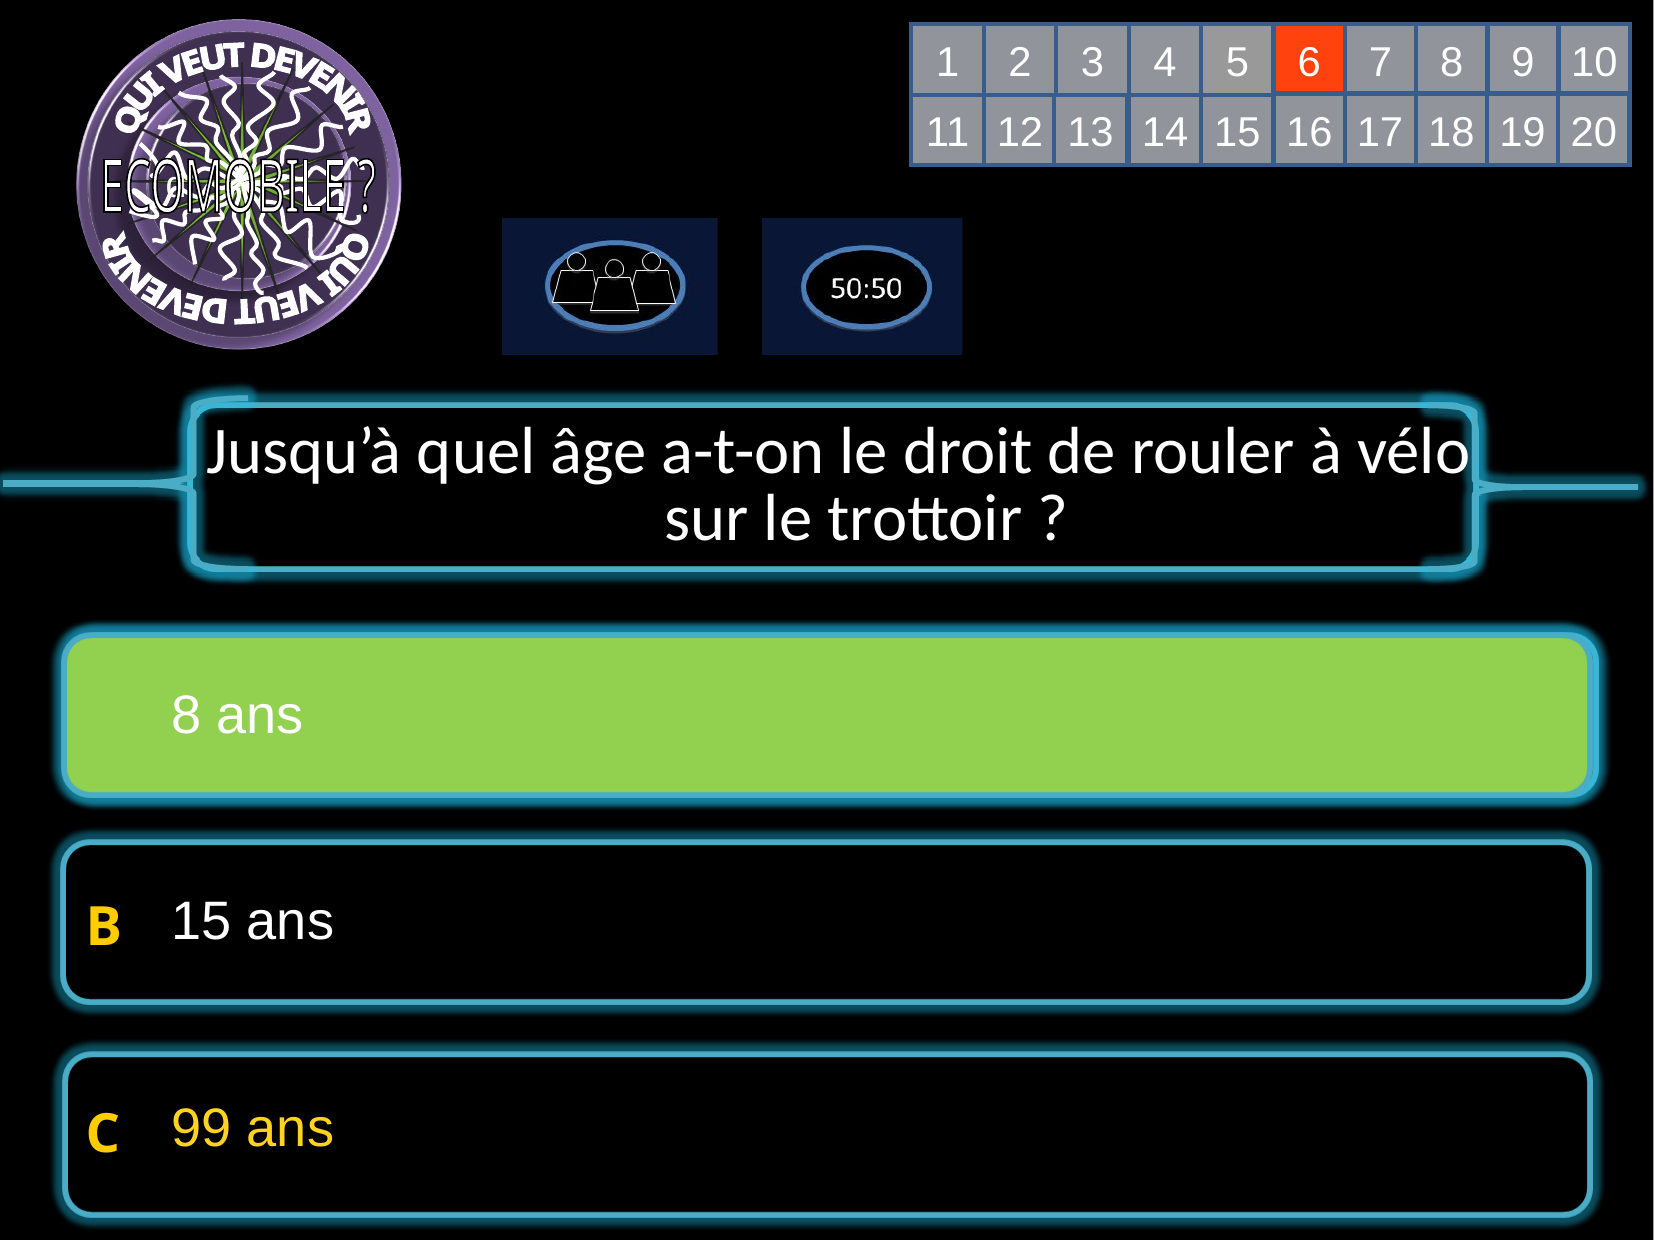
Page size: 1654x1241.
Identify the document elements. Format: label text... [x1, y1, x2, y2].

picture [53, 18, 402, 370]
picture [43, 822, 1609, 1022]
text_box 17 [1345, 93, 1415, 166]
text_box 6 [1273, 24, 1344, 93]
picture [44, 615, 1616, 815]
text_box 9 [1487, 24, 1558, 93]
text_box 8 [1416, 24, 1487, 93]
text_box 11 [911, 94, 983, 166]
title Jusqu’à quel âge a-t-on le droit de rouler à vélo sur le trottoir ? [200, 407, 1477, 573]
picture [45, 1034, 1610, 1235]
list 8 ans [171, 643, 1548, 786]
text_box 2 [983, 24, 1056, 94]
text_box 14 [1128, 94, 1201, 166]
text_box 19 [1486, 93, 1558, 166]
text_box 3 [1056, 24, 1128, 95]
text_box 12 [983, 94, 1054, 166]
text_box 13 [1054, 94, 1127, 166]
text_box 18 [1415, 93, 1486, 166]
text_box 4 [1128, 24, 1201, 94]
text_box 10 [1558, 24, 1630, 93]
text_box 15 [1201, 94, 1273, 166]
text_box 7 [1344, 24, 1416, 93]
list 99 ans [171, 1057, 1548, 1199]
text_box 16 [1273, 93, 1345, 166]
picture [0, 377, 1654, 591]
text_box 20 [1558, 93, 1630, 166]
text_box 1 [911, 24, 983, 94]
text_box 5 [1201, 24, 1273, 94]
list 15 ans [171, 850, 1548, 993]
